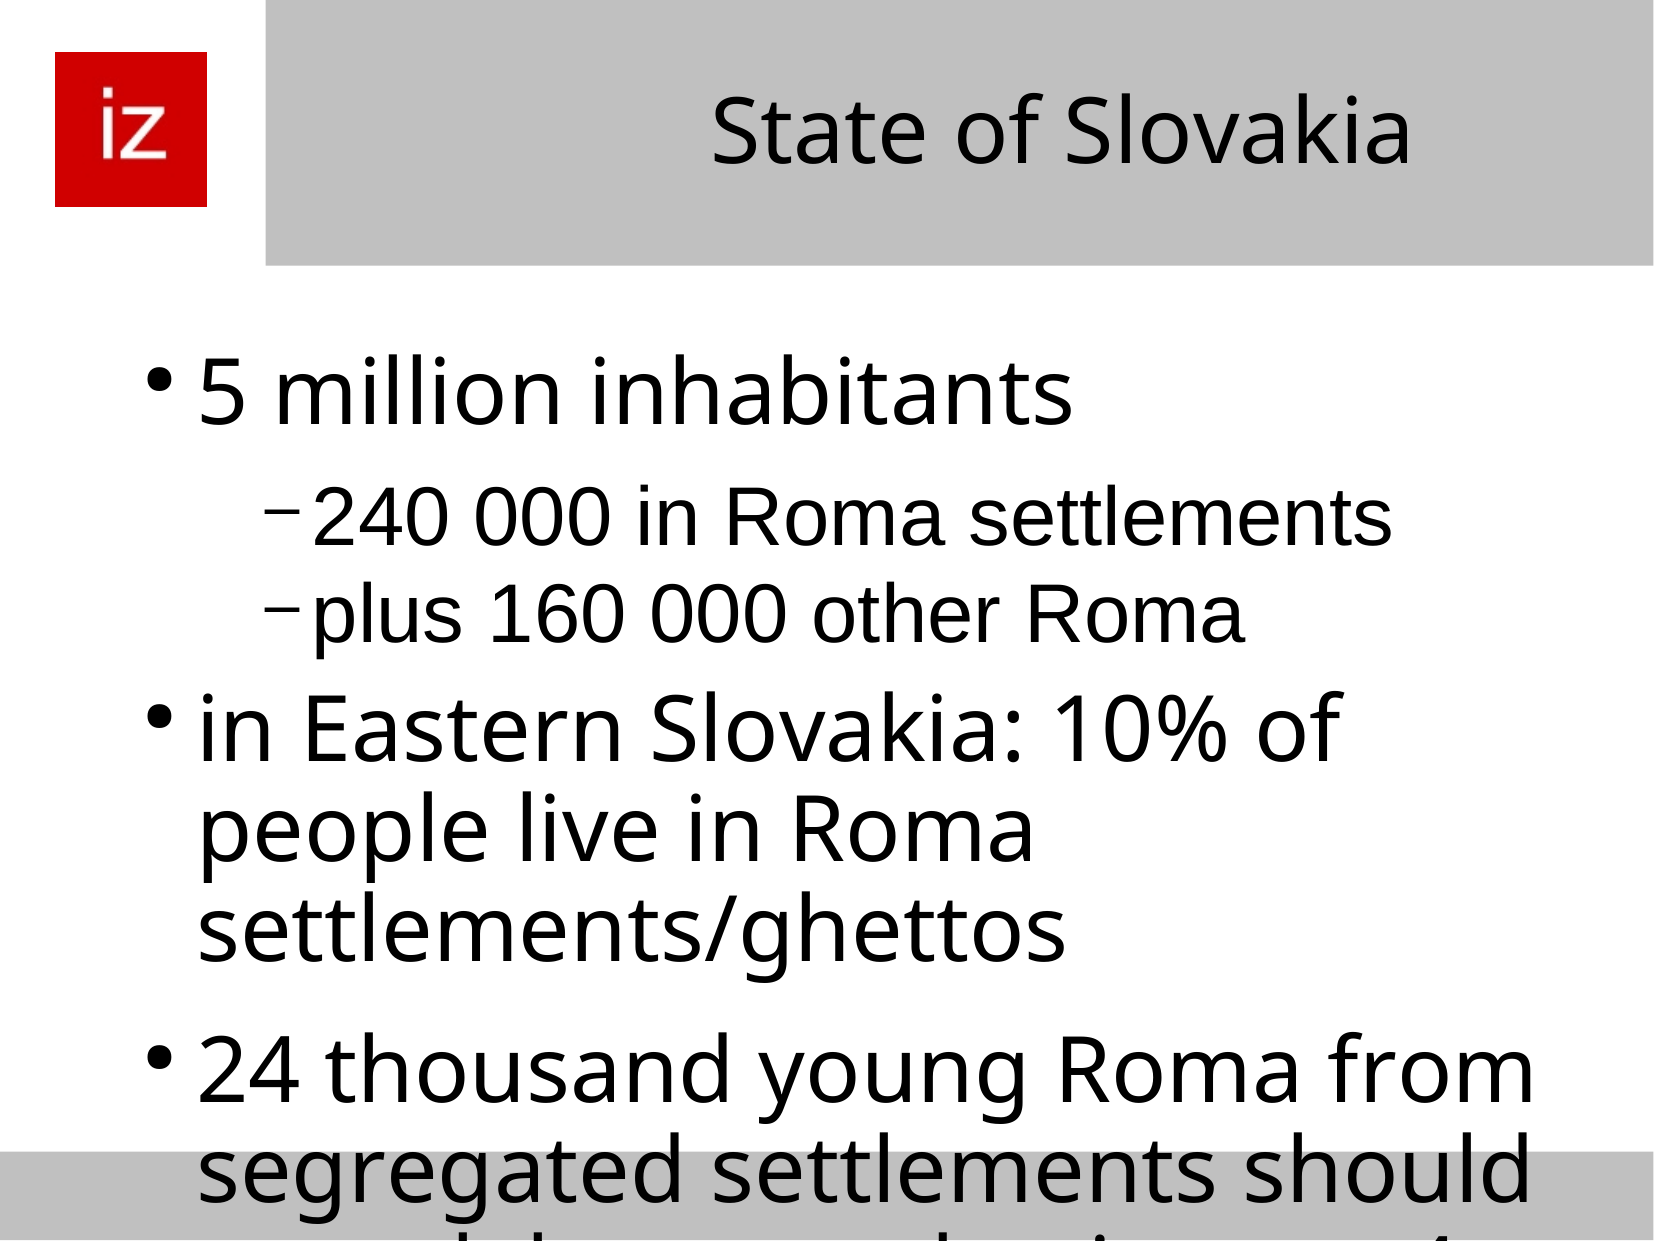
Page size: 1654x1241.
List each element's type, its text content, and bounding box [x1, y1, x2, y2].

title State of Slovakia [561, 29, 1565, 237]
list 5 million inhabitants 240 000 in Roma settlements plus 160 000 other Roma in Eastern Slovakia: 10% of people live in Roma settlements/ghettos 24 thousand young Roma from segregated settlements should enter labour market in next 4 years [29, 344, 1595, 1130]
picture [55, 52, 207, 207]
